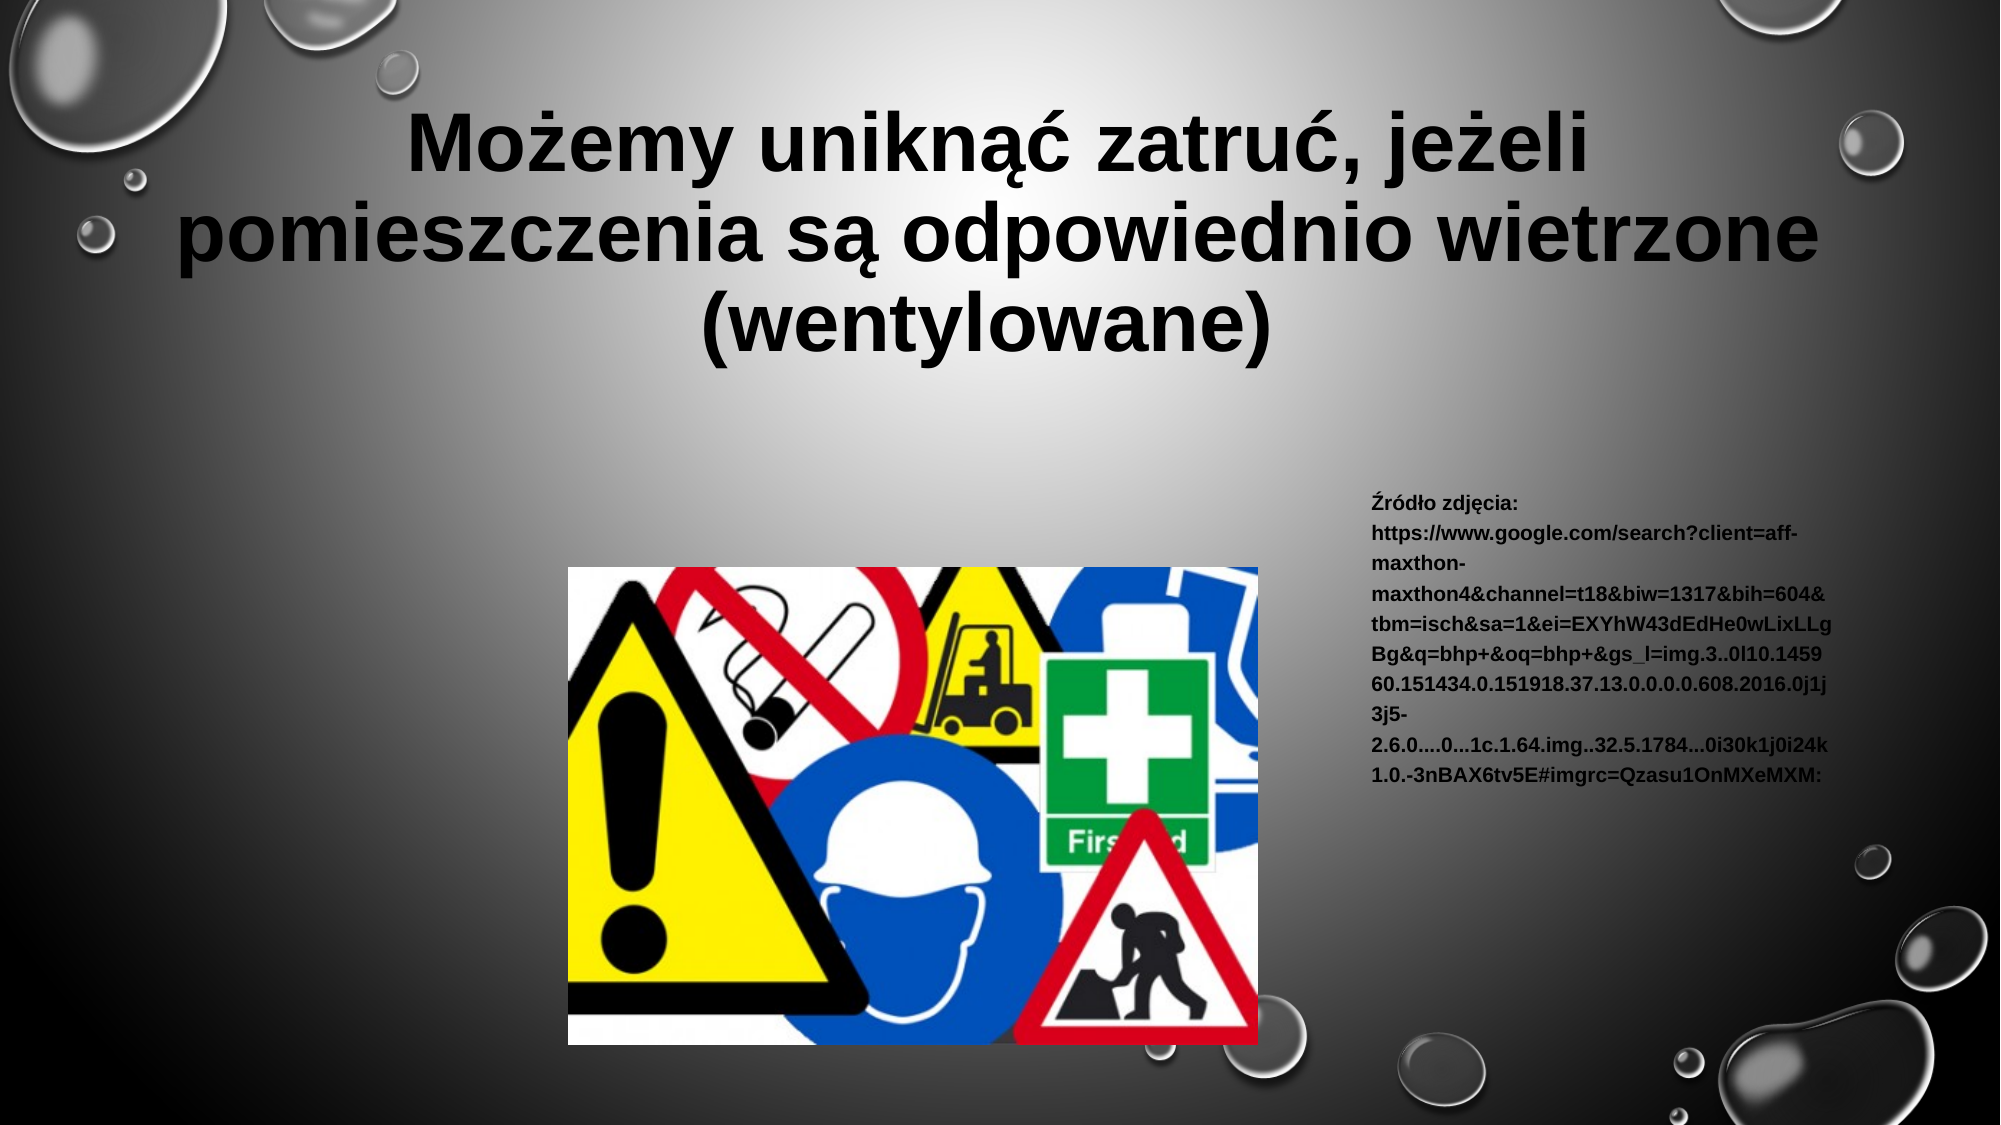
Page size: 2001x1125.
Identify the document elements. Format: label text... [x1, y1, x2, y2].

title Możemy uniknąć zatruć, jeżeli pomieszczenia są odpowiednio wietrzone (wentylowane) [149, 20, 1848, 477]
list Źródło zdjęcia: https://www.google.com/search?client=aff-maxthon-maxthon4&channel=t18&biw=1317&bih=604&tbm=isch&sa=1&ei=EXYhW43dEdHe0wLixLLgBg&q=bhp+&oq=bhp+&gs_l=img.3..0l10.145960.151434.0.151918.37.13.0.0.0.0.608.2016.0j1j3j5-2.6.0....0...1c.1.64.img..32.5.1784...0i30k1j0i24k1.0.-3nBAX6tv5E#imgrc=Qzasu1OnMXeMXM: [1356, 476, 1848, 825]
text_box [82, 165, 149, 305]
text_box [1848, 165, 1976, 305]
picture [568, 567, 1258, 1045]
